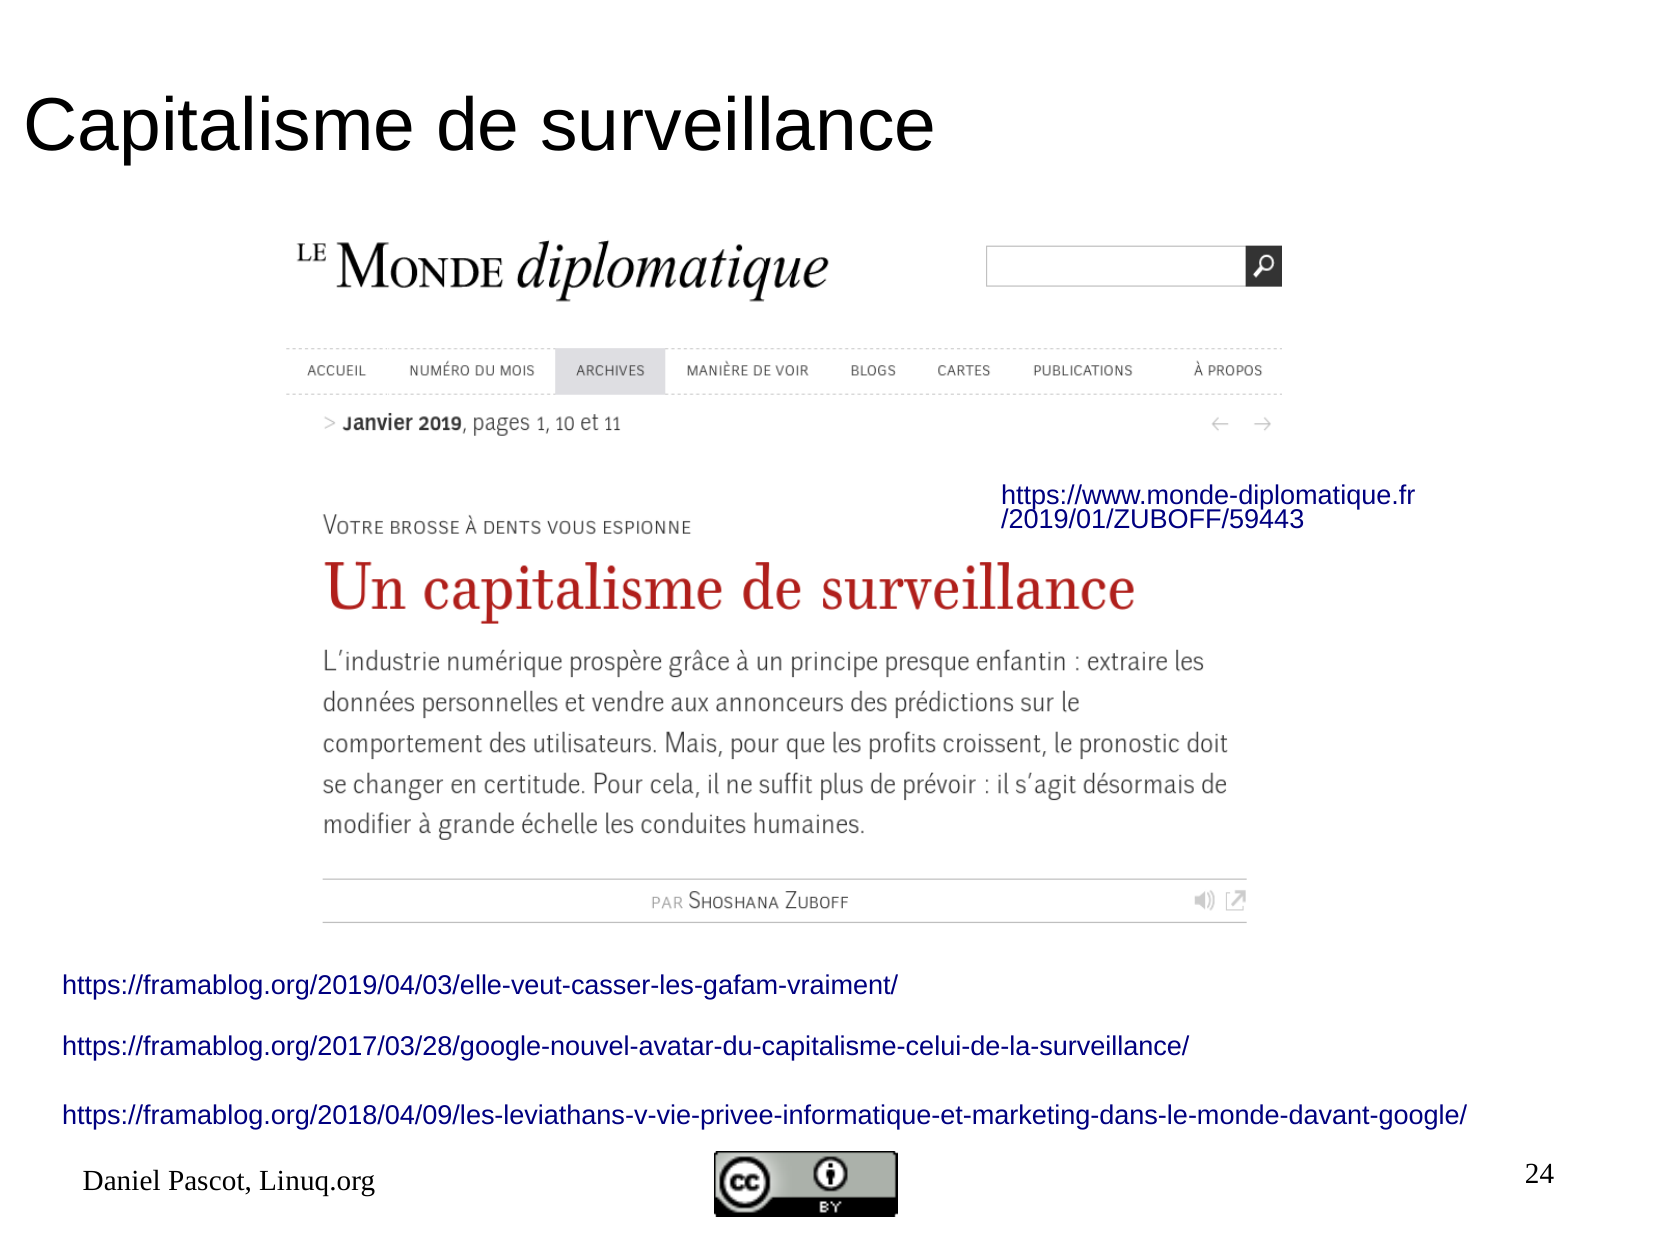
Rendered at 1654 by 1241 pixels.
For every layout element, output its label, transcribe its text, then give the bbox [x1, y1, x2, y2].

text_box https://www.monde-diplomatique.fr/2019/01/ZUBOFF/59443 [986, 472, 1436, 530]
text_box https://framablog.org/2018/04/09/les-leviathans-v-vie-privee-informatique-et-marketing-dans-le-monde-davant-google/ [47, 1092, 1494, 1192]
text_box https://framablog.org/2017/03/28/google-nouvel-avatar-du-capitalisme-celui-de-la-surveillance/ [47, 1023, 1583, 1081]
picture [714, 1192, 898, 1217]
title Capitalisme de surveillance [23, 0, 1595, 249]
picture [277, 249, 1282, 939]
text_box https://framablog.org/2019/04/03/elle-veut-casser-les-gafam-vraiment/ [47, 962, 1494, 1020]
